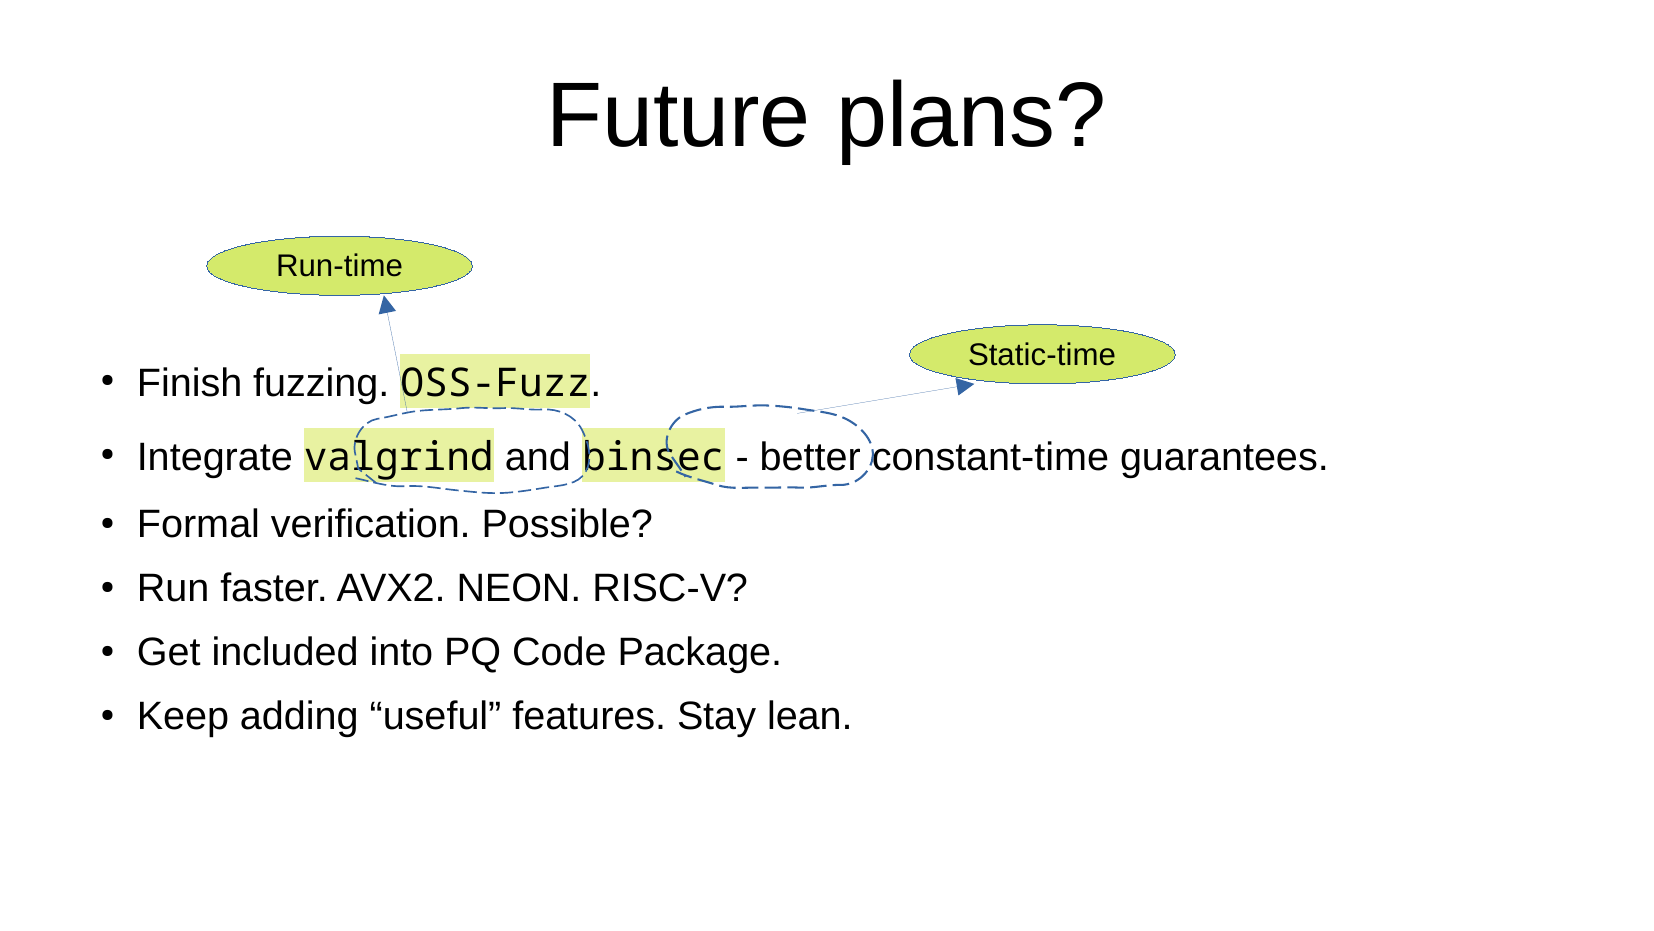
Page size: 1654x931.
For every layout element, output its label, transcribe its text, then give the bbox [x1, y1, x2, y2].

list Finish fuzzing. OSS-Fuzz. Integrate valgrind and binsec - better constant-time guarantees. Formal verification. Possible? Run faster. AVX2. NEON. RISC-V? Get included into PQ Code Package. Keep adding “useful” features. Stay lean. [88, 354, 1577, 739]
title Future plans? [82, 37, 1571, 193]
text_box Run-time [206, 236, 473, 296]
text_box Static-time [909, 324, 1176, 384]
